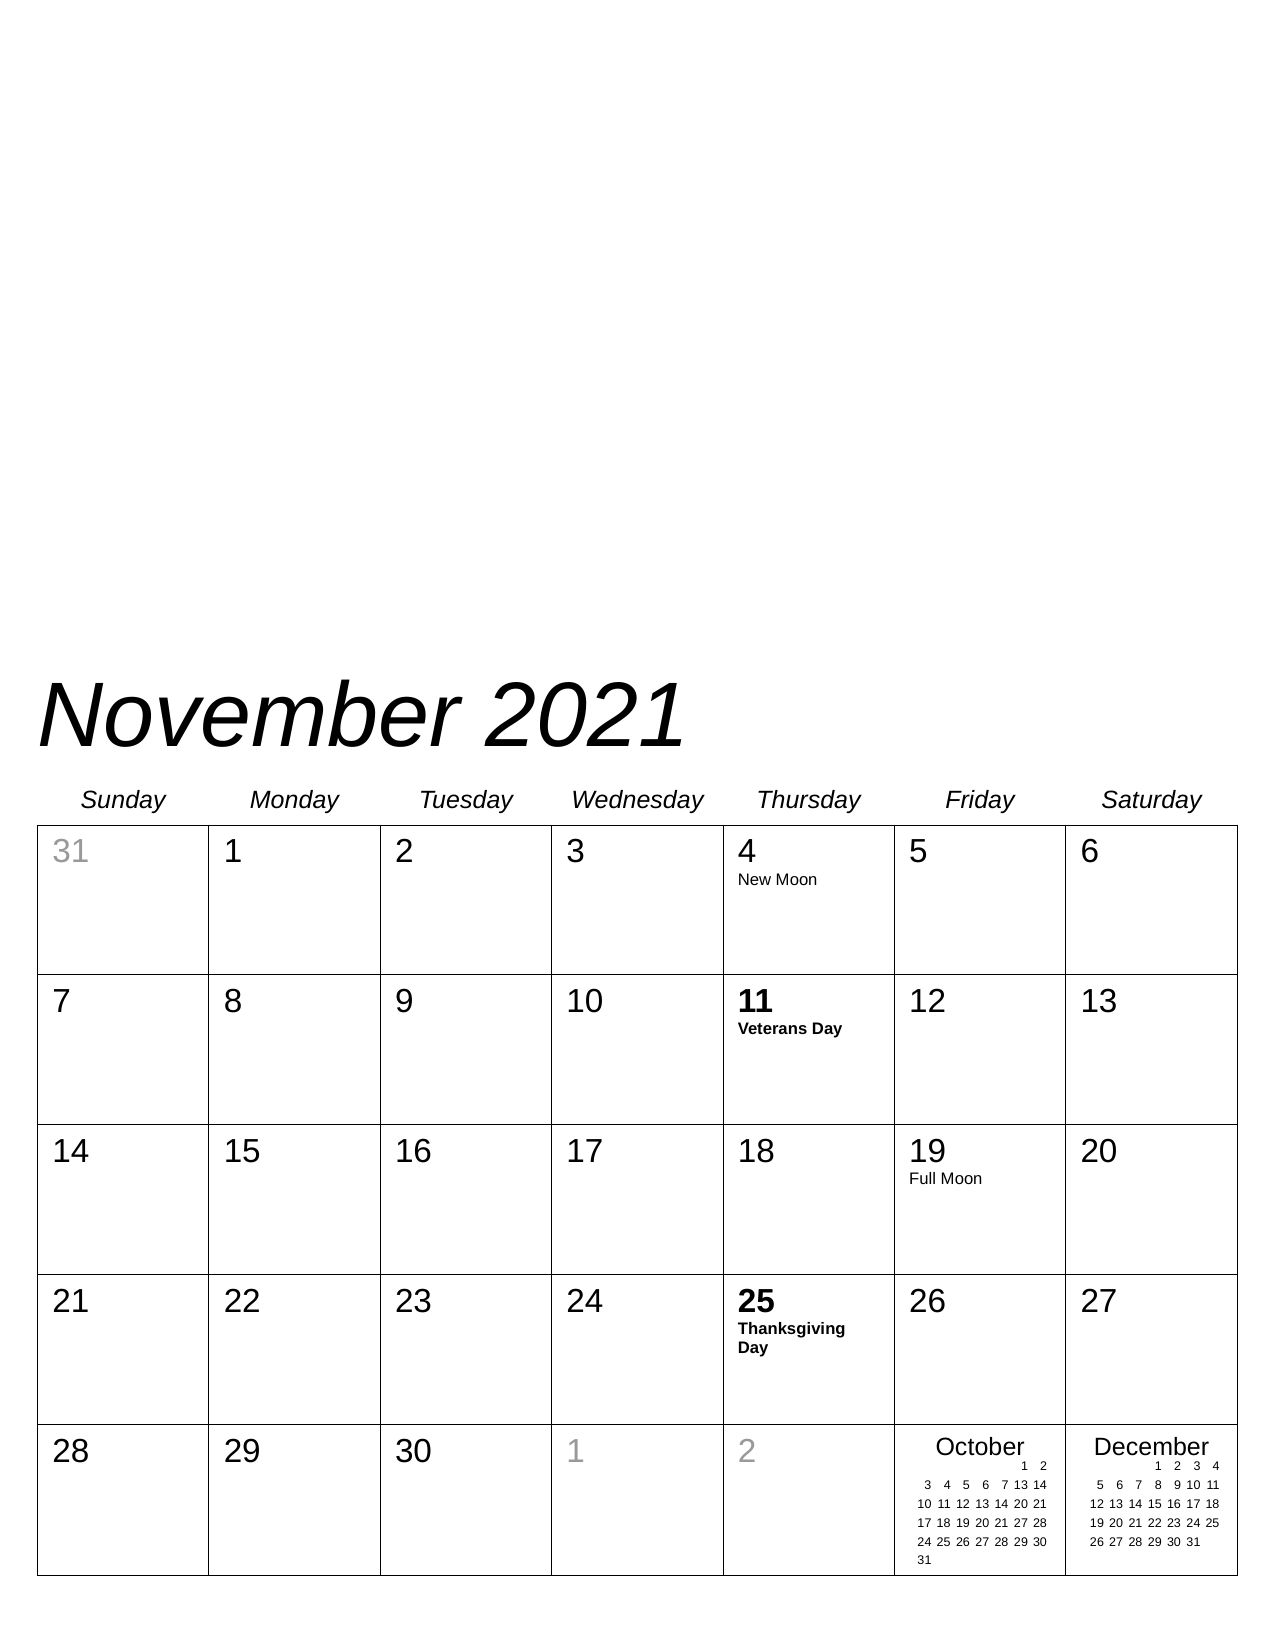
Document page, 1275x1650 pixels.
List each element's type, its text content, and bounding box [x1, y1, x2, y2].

table_cell 5 [951, 1478, 970, 1497]
table_header Monday [209, 779, 380, 824]
table_cell 24 [912, 1535, 931, 1553]
table_cell 12 [951, 1497, 970, 1516]
table_header 4 [1200, 1460, 1220, 1478]
table_cell 31 [912, 1553, 931, 1572]
table_cell [1009, 1553, 1028, 1572]
table_cell 19 [1085, 1516, 1104, 1535]
table_header 1 [1009, 1460, 1028, 1478]
table_cell 11 [931, 1497, 951, 1516]
table_cell 8 [1142, 1478, 1162, 1497]
table_cell 30 [381, 1425, 551, 1575]
table_cell [1200, 1535, 1220, 1553]
table_cell 5 [1085, 1478, 1104, 1497]
table_cell 20 [970, 1516, 989, 1535]
table_cell [989, 1553, 1009, 1572]
table_cell 23 [1162, 1516, 1181, 1535]
table_cell 15 [1142, 1497, 1162, 1516]
table_cell 25 [931, 1535, 951, 1553]
table_cell 26 [1085, 1535, 1104, 1553]
table_cell [970, 1553, 989, 1572]
table_cell 21 [1123, 1516, 1142, 1535]
table_cell 21 [38, 1275, 208, 1424]
table_header Friday [895, 779, 1066, 824]
table_cell [1028, 1553, 1047, 1572]
table_cell 16 [381, 1125, 551, 1274]
title November 2021 [37, 660, 1238, 770]
table_header Wednesday [552, 779, 723, 824]
table_header 6 [1066, 826, 1237, 974]
table_header 2 [1028, 1460, 1047, 1478]
table_cell 19 Full Moon [895, 1125, 1065, 1274]
table_header [970, 1460, 989, 1478]
table_cell 17 [1181, 1497, 1200, 1516]
table_cell [1104, 1553, 1123, 1572]
table_cell 9 [1162, 1478, 1181, 1497]
table_cell 21 [1028, 1497, 1047, 1516]
table_header [951, 1460, 970, 1478]
table_cell 17 [912, 1516, 931, 1535]
table_cell 20 [1009, 1497, 1028, 1516]
table_cell 19 [951, 1516, 970, 1535]
table_cell 16 [1162, 1497, 1181, 1516]
table_cell 11 [1200, 1478, 1220, 1497]
table_cell 18 [1200, 1497, 1220, 1516]
table_cell 13 [970, 1497, 989, 1516]
table_cell 12 [1085, 1497, 1104, 1516]
table_header [912, 1460, 931, 1478]
table_cell 20 [1104, 1516, 1123, 1535]
table_cell [1123, 1553, 1142, 1572]
table_cell 31 [1181, 1535, 1200, 1553]
table_cell 24 [1181, 1516, 1200, 1535]
table_cell 29 [1009, 1535, 1028, 1553]
table_cell 28 [1123, 1535, 1142, 1553]
table_cell 10 [912, 1497, 931, 1516]
table_cell 7 [989, 1478, 1009, 1497]
table_cell 21 [989, 1516, 1009, 1535]
table_header Saturday [1066, 779, 1238, 824]
table_header 3 [1181, 1460, 1200, 1478]
table_header Sunday [38, 779, 209, 824]
table_cell 15 [209, 1125, 380, 1274]
table_cell 14 [38, 1125, 208, 1274]
table_cell 24 [552, 1275, 723, 1424]
table_cell 29 [1142, 1535, 1162, 1553]
table_cell 27 [1104, 1535, 1123, 1553]
table_cell 10 [552, 975, 723, 1124]
table_cell 13 [1104, 1497, 1123, 1516]
table_cell 3 [912, 1478, 931, 1497]
table_cell 6 [1104, 1478, 1123, 1497]
table_cell 23 [381, 1275, 551, 1424]
table_header Tuesday [380, 779, 552, 824]
table_cell 10 [1181, 1478, 1200, 1497]
table_cell 22 [1142, 1516, 1162, 1535]
table_cell 27 [1009, 1516, 1028, 1535]
table_cell 14 [1123, 1497, 1142, 1516]
table_cell 30 [1028, 1535, 1047, 1553]
table_cell 14 [1028, 1478, 1047, 1497]
table_cell 17 [552, 1125, 723, 1274]
table_cell 30 [1162, 1535, 1181, 1553]
table_header 2 [1162, 1460, 1181, 1478]
table_cell 12 [895, 975, 1065, 1124]
table_header 4 New Moon [724, 826, 894, 974]
table_cell 4 [931, 1478, 951, 1497]
table_cell 8 [209, 975, 380, 1124]
table_cell [1142, 1553, 1162, 1572]
table_cell 27 [970, 1535, 989, 1553]
table_header 3 [552, 826, 723, 974]
table_cell 2 [724, 1425, 894, 1575]
table_cell 7 [38, 975, 208, 1124]
table_header 1 [209, 826, 380, 974]
table_cell 11 Veterans Day [724, 975, 894, 1124]
table_header [1123, 1460, 1142, 1478]
table_cell [1181, 1553, 1200, 1572]
table_header Thursday [723, 779, 895, 824]
table_cell [951, 1553, 970, 1572]
table_cell [1162, 1553, 1181, 1572]
table_cell 26 [951, 1535, 970, 1553]
table_cell 7 [1123, 1478, 1142, 1497]
table_cell 22 [209, 1275, 380, 1424]
table_cell 28 [38, 1425, 208, 1575]
table_header 2 [381, 826, 551, 974]
table_header 5 [895, 826, 1065, 974]
table_cell 18 [724, 1125, 894, 1274]
table_cell December [1066, 1425, 1237, 1575]
table_cell 13 [1066, 975, 1237, 1124]
table_cell [1085, 1553, 1104, 1572]
table_cell 28 [989, 1535, 1009, 1553]
table_cell 1 [552, 1425, 723, 1575]
table_cell 29 [209, 1425, 380, 1575]
table_cell 9 [381, 975, 551, 1124]
table_cell 25 Thanksgiving Day [724, 1275, 894, 1424]
table_header 1 [1142, 1460, 1162, 1478]
table_cell 6 [970, 1478, 989, 1497]
table_cell 18 [931, 1516, 951, 1535]
table_header [989, 1460, 1009, 1478]
table_cell 14 [989, 1497, 1009, 1516]
table_header 31 [38, 826, 208, 974]
table_cell 13 [1009, 1478, 1028, 1497]
table_header [1104, 1460, 1123, 1478]
table_header [931, 1460, 951, 1478]
table_cell [931, 1553, 951, 1572]
table_cell 25 [1200, 1516, 1220, 1535]
table_cell 26 [895, 1275, 1065, 1424]
table_cell 27 [1066, 1275, 1237, 1424]
table_header [1085, 1460, 1104, 1478]
table_cell 28 [1028, 1516, 1047, 1535]
table_cell 20 [1066, 1125, 1237, 1274]
table_cell [1200, 1553, 1220, 1572]
table_cell October [895, 1425, 1065, 1575]
